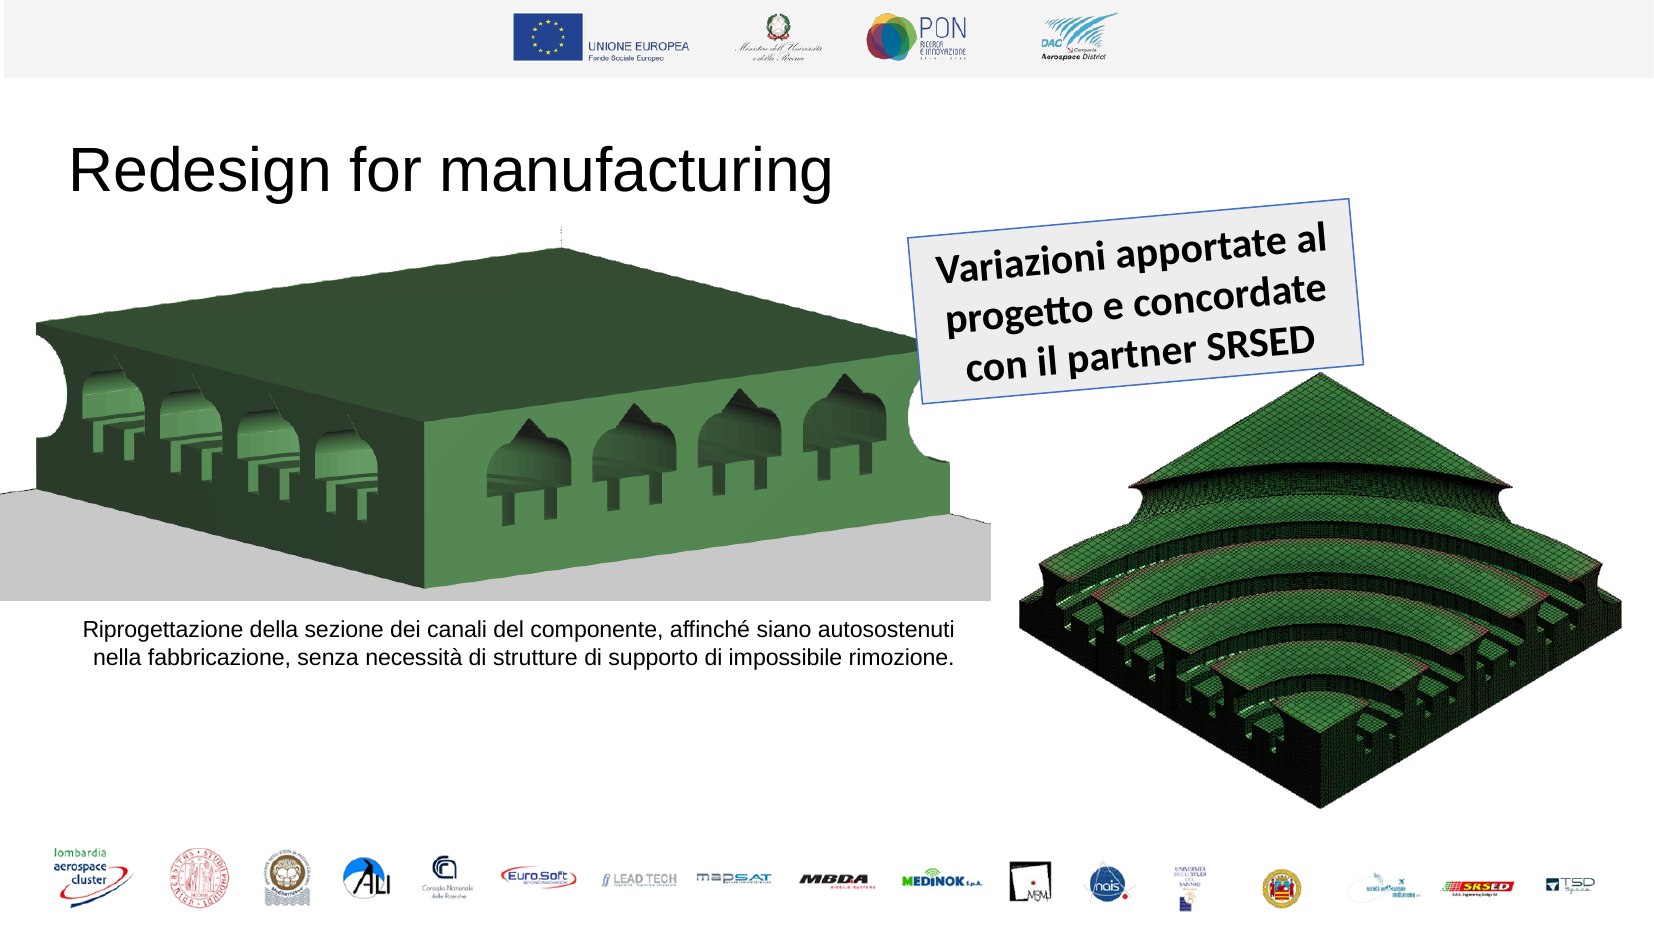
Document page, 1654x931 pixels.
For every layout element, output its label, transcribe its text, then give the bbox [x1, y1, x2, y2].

picture [54, 848, 1595, 931]
picture [0, 225, 1631, 809]
text_box Variazioni apportate al progetto e concordate con il partner SRSED [914, 309, 1363, 404]
picture [4, 0, 1654, 78]
text_box Redesign for manufacturing [53, 121, 1498, 309]
text_box Riprogettazione della sezione dei canali del componente, affinché siano autosostenuti nella fabbricazione, senza necessità di strutture di supporto di impossibile rimozione. [67, 606, 1004, 696]
